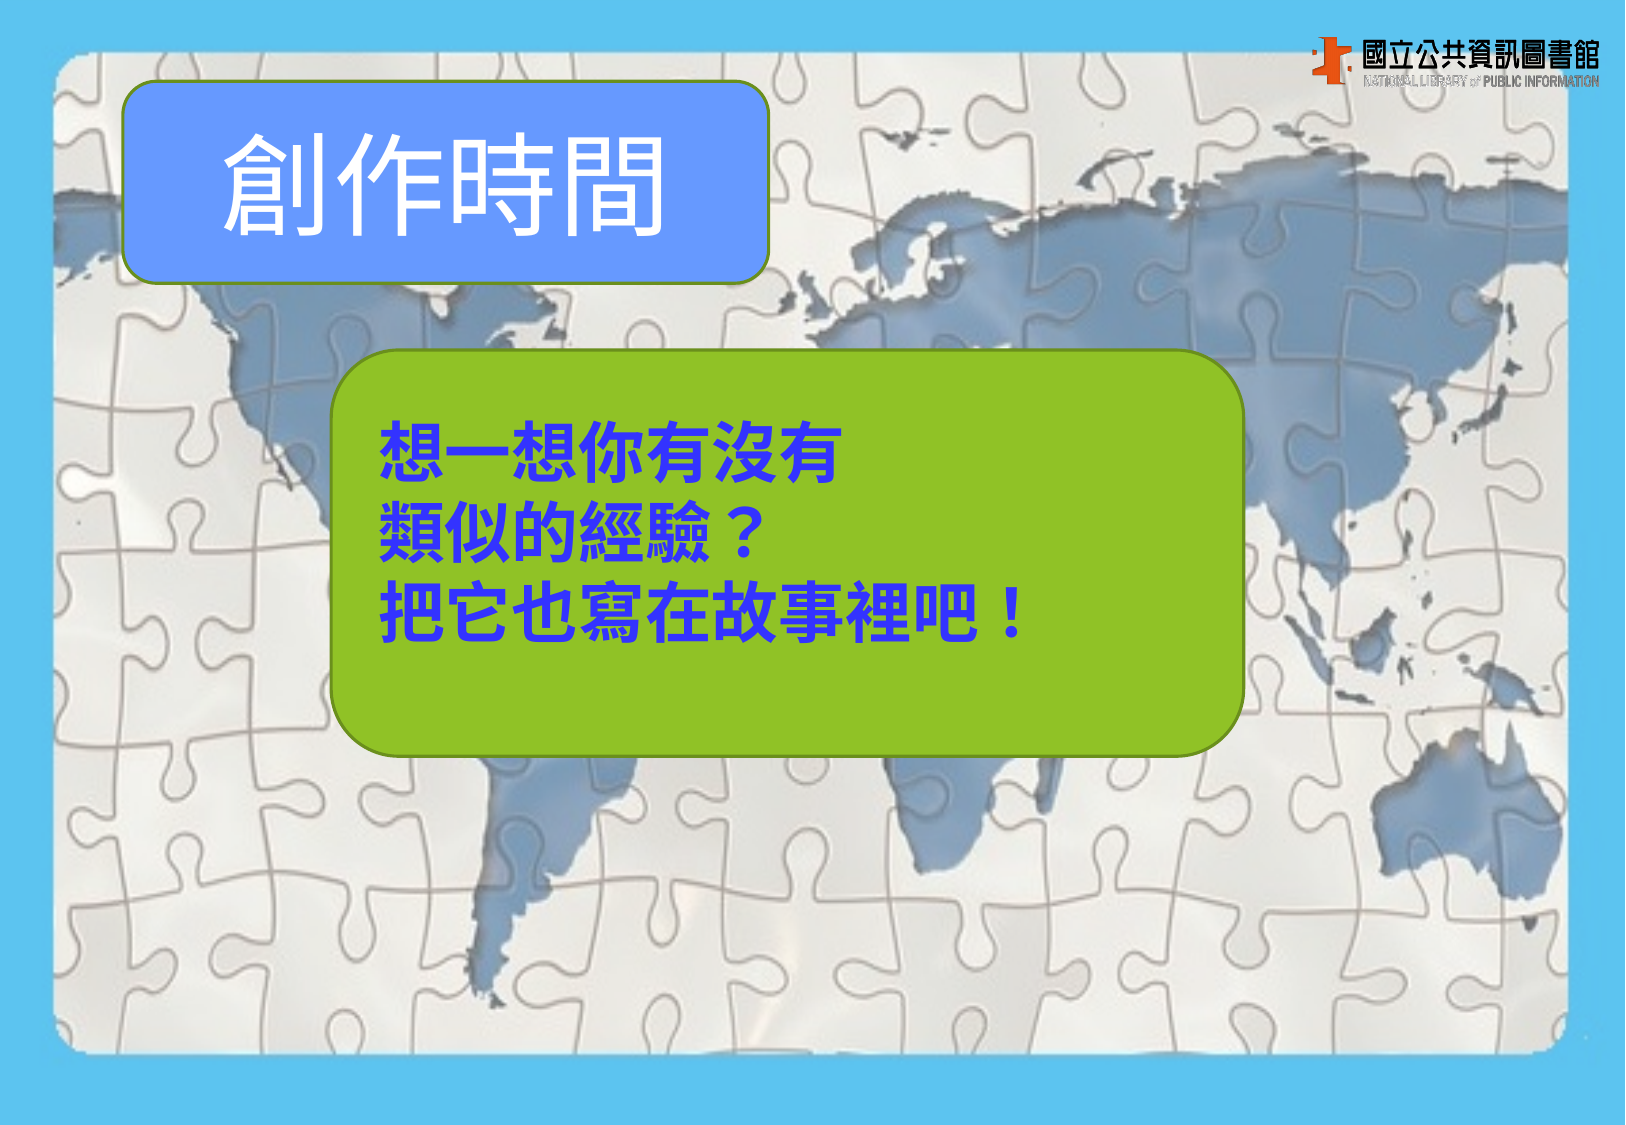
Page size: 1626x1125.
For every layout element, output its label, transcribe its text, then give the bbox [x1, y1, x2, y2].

text_box 想一想你有沒有 類似的經驗？ 把它也寫在故事裡吧！ [363, 403, 1207, 703]
text_box 創作時間 [122, 81, 769, 284]
picture [1311, 35, 1600, 88]
text_box [331, 349, 1244, 757]
title [90, 99, 1237, 317]
